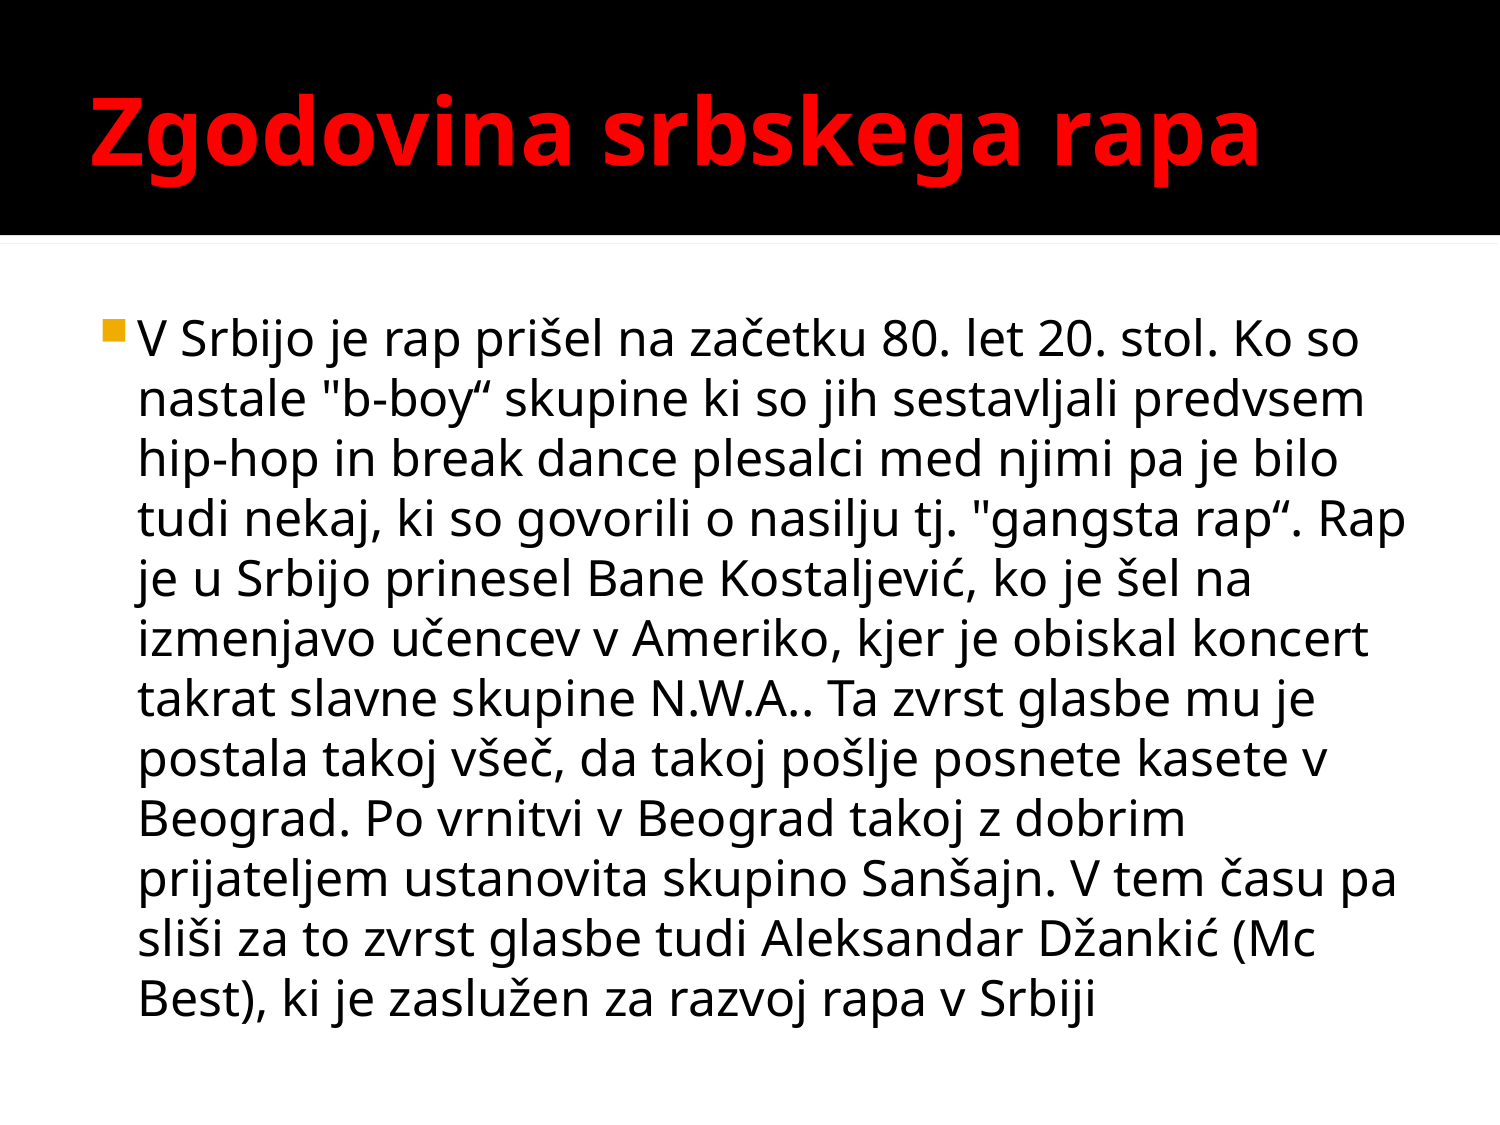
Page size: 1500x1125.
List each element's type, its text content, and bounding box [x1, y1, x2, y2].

list V Srbijo je rap prišel na začetku 80. let 20. stol. Ko so nastale "b-boy“ skupine ki so jih sestavljali predvsem hip-hop in break dance plesalci med njimi pa je bilo tudi nekaj, ki so govorili o nasilju tj. "gangsta rap“. Rap je u Srbijo prinesel Bane Kostaljević, ko je šel na izmenjavo učencev v Ameriko, kjer je obiskal koncert takrat slavne skupine N.W.A.. Ta zvrst glasbe mu je postala takoj všeč, da takoj pošlje posnete kasete v Beograd. Po vrnitvi v Beograd takoj z dobrim prijateljem ustanovita skupino Sanšajn. V tem času pa sliši za to zvrst glasbe tudi Aleksandar Džankić (Mc Best), ki je zaslužen za razvoj rapa v Srbiji [75, 291, 1425, 1050]
title Zgodovina srbskega rapa [75, 25, 1425, 231]
